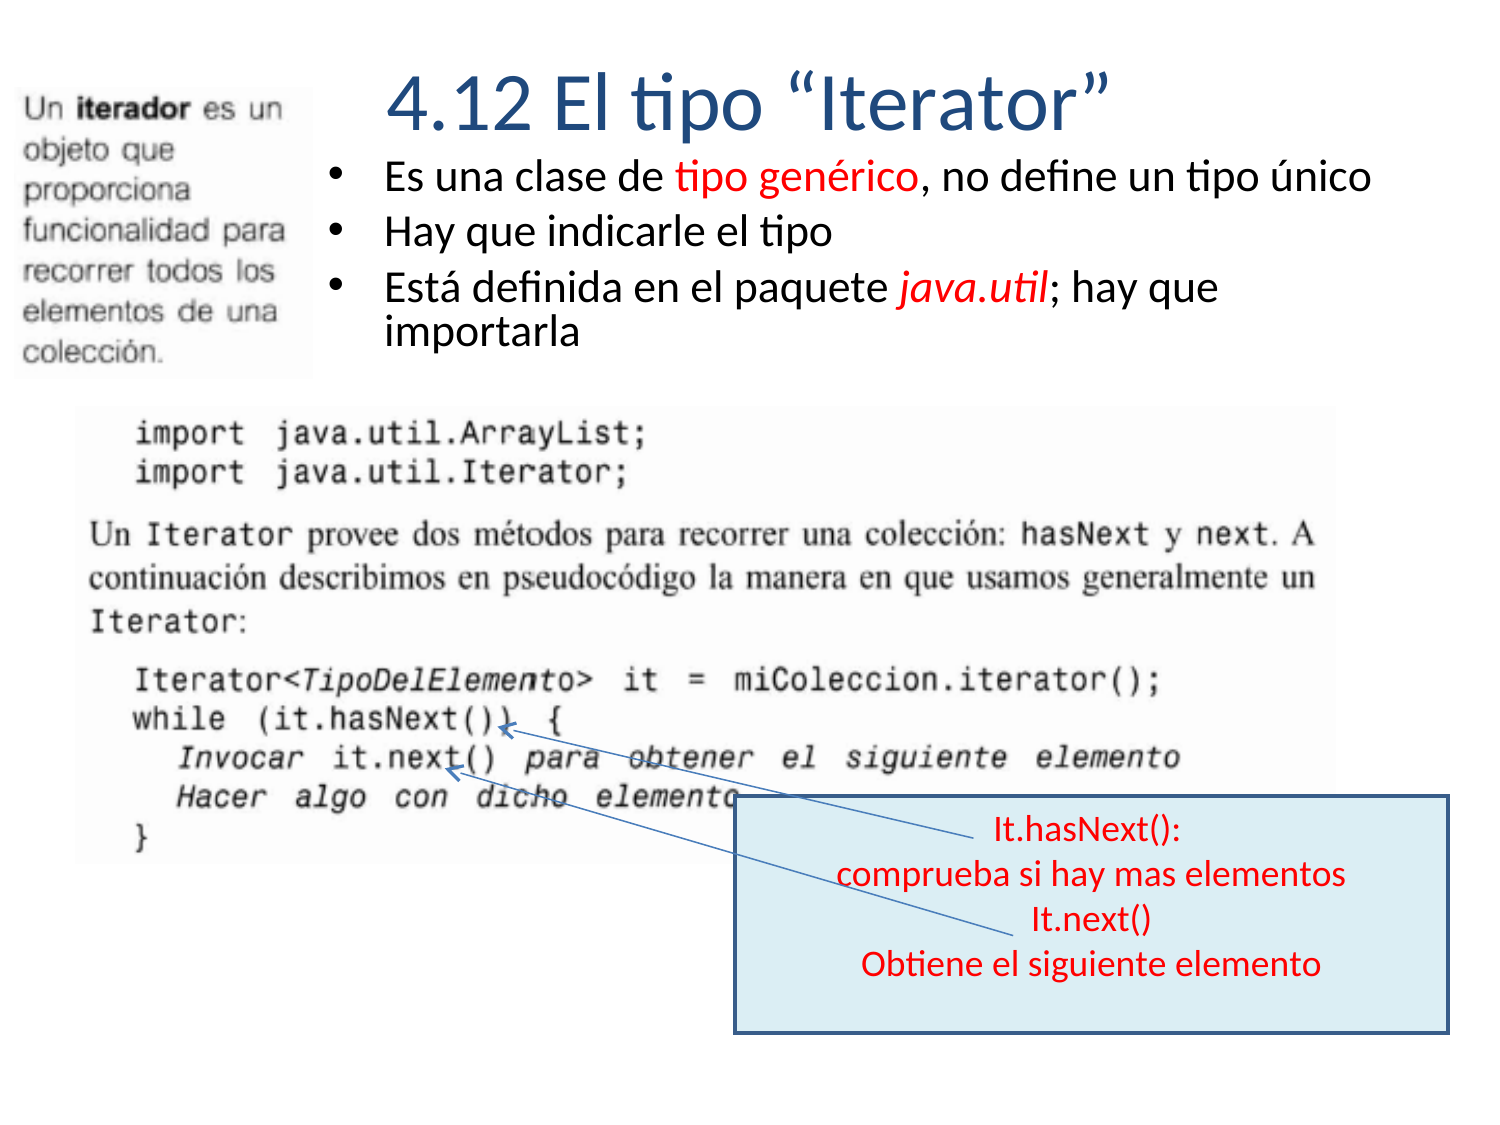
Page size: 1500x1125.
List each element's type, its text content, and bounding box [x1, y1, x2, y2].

picture [75, 406, 1336, 864]
picture [14, 87, 313, 379]
list Es una clase de tipo genérico, no define un tipo único Hay que indicarle el tipo Está definida en el paquete java.util; hay que importarla [312, 148, 1426, 382]
title 4.12 El tipo “Iterator” [75, 45, 1426, 148]
text_box It.hasNext(): comprueba si hay mas elementos It.next() Obtiene el siguiente elemento [735, 796, 1449, 1033]
